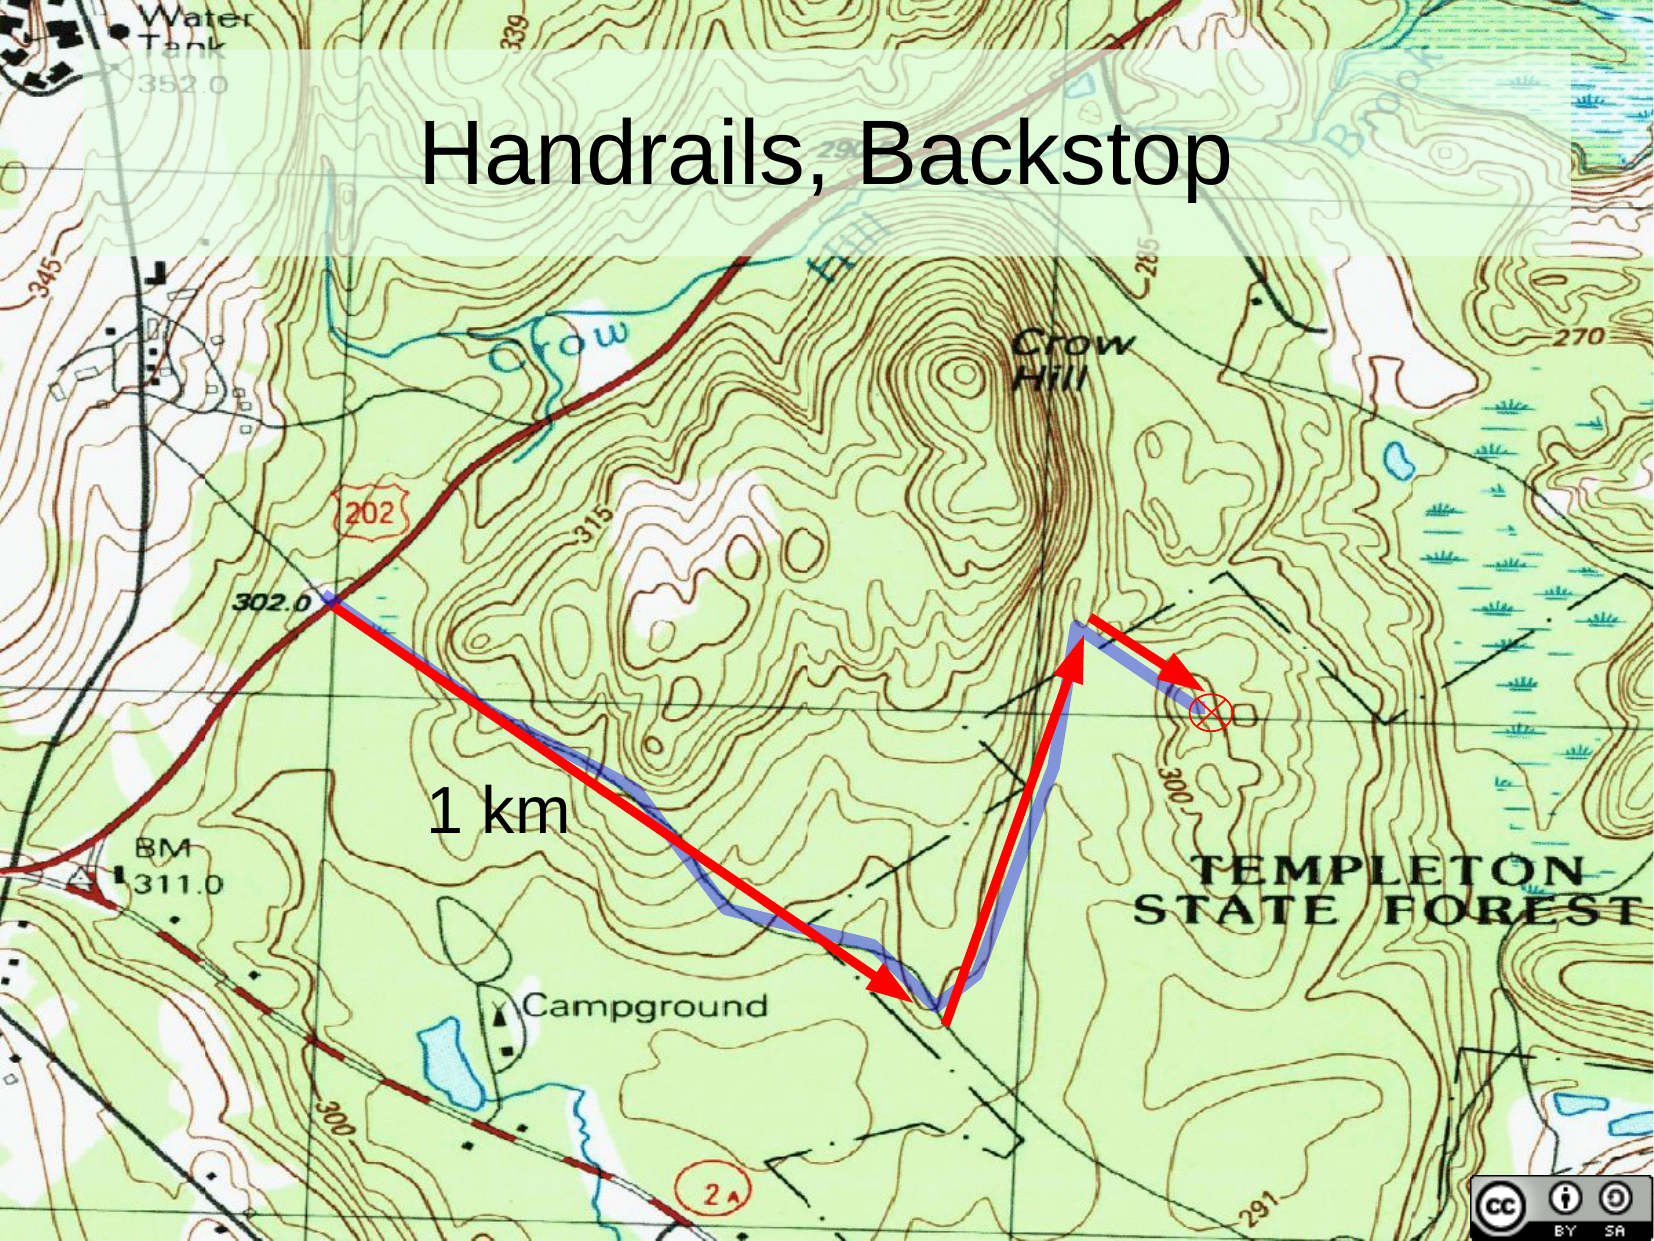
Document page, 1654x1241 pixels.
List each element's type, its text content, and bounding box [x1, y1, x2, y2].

picture [0, 0, 1654, 1241]
text_box 1 km [411, 765, 587, 856]
title Handrails, Backstop [82, 49, 1571, 257]
